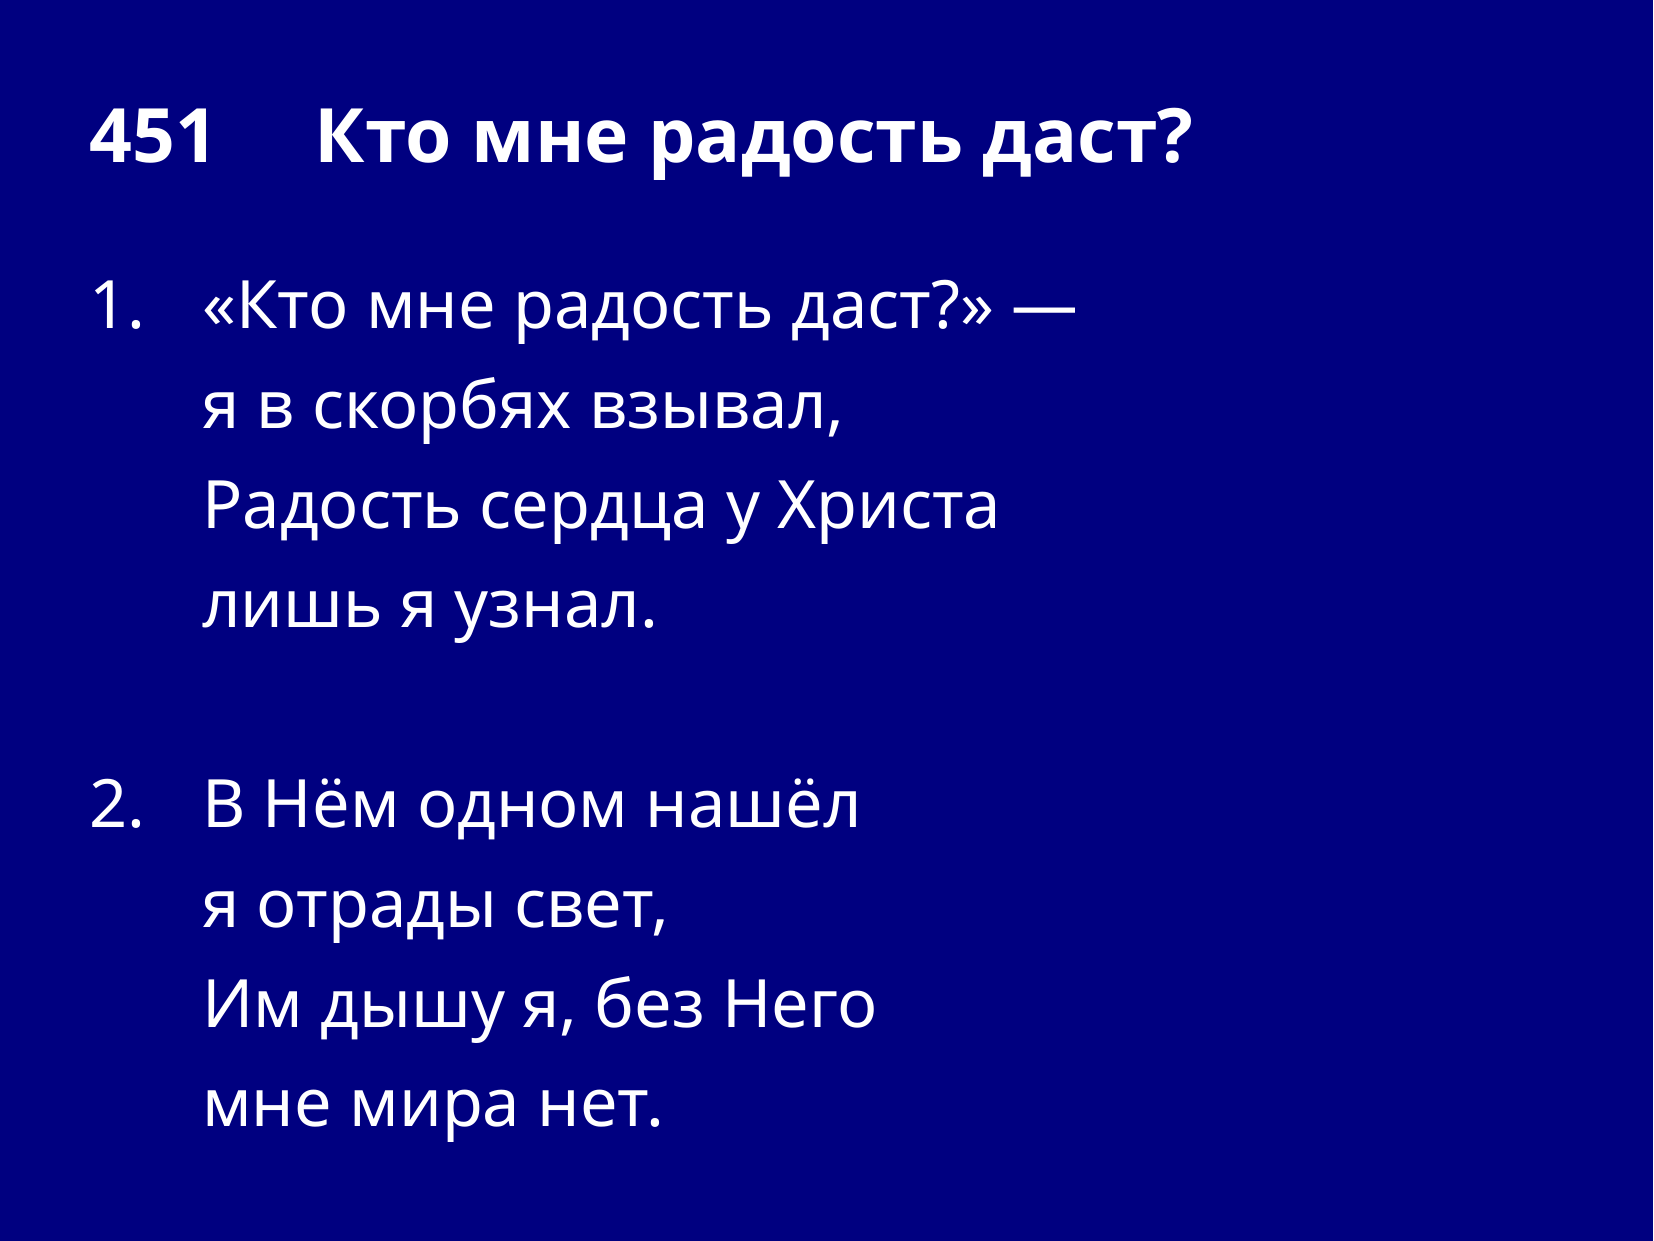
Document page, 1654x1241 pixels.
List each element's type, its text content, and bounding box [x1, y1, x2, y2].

text_box 1. «Кто мне радость даст?» — я в скорбях взывал, Радость сердца у Христа лишь я узнал. 2. В Нём одном нашёл я отрады свет, Им дышу я, без Него мне мира нет. [75, 188, 1576, 1163]
text_box 451 Кто мне радость даст? [75, 75, 1576, 188]
